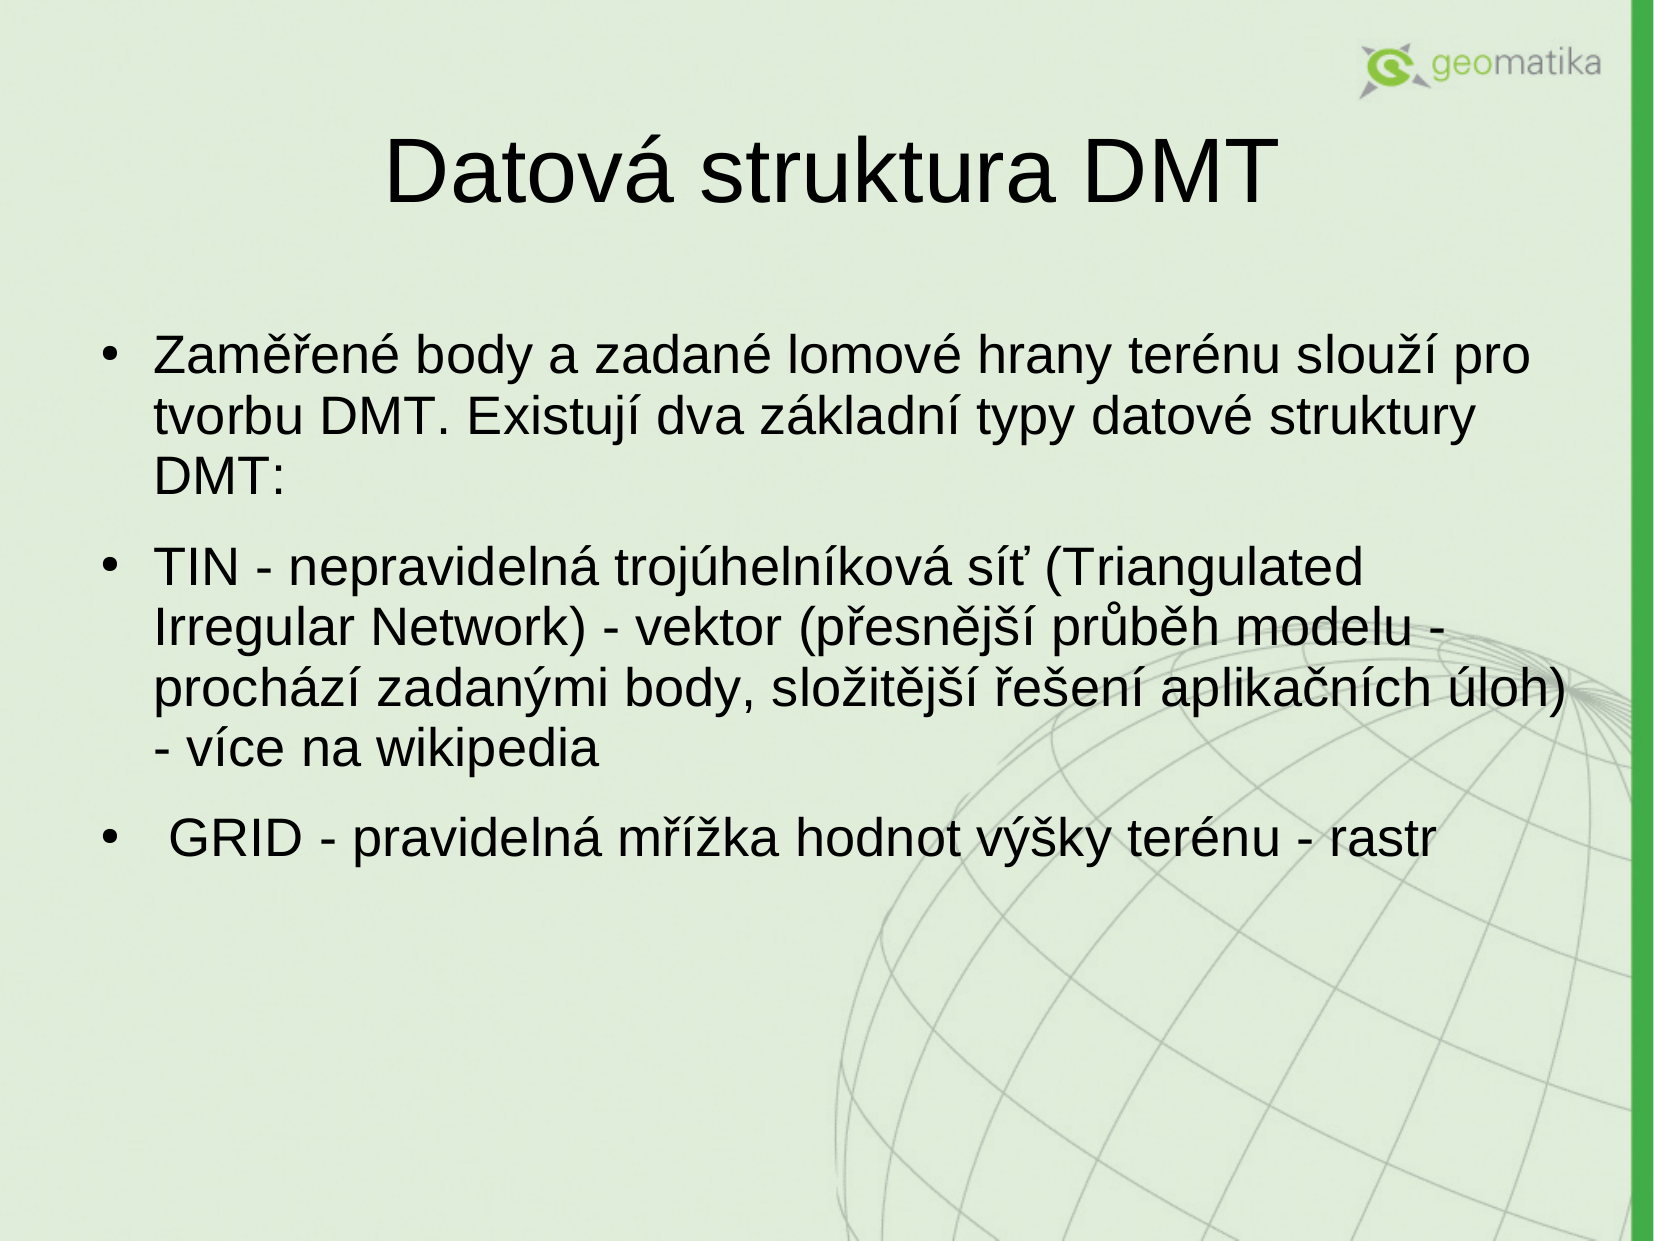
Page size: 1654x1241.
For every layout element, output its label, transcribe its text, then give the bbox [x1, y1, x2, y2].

list Zaměřené body a zadané lomové hrany terénu slouží pro tvorbu DMT. Existují dva základní typy datové struktury DMT: TIN - nepravidelná trojúhelníková síť (Triangulated Irregular Network) - vektor (přesnější průběh modelu - prochází zadanými body, složitější řešení aplikačních úloh) - více na wikipedia GRID - pravidelná mřížka hodnot výšky terénu - rastr [82, 324, 1571, 1109]
title Datová struktura DMT [88, 118, 1577, 326]
picture [0, 0, 1654, 1241]
